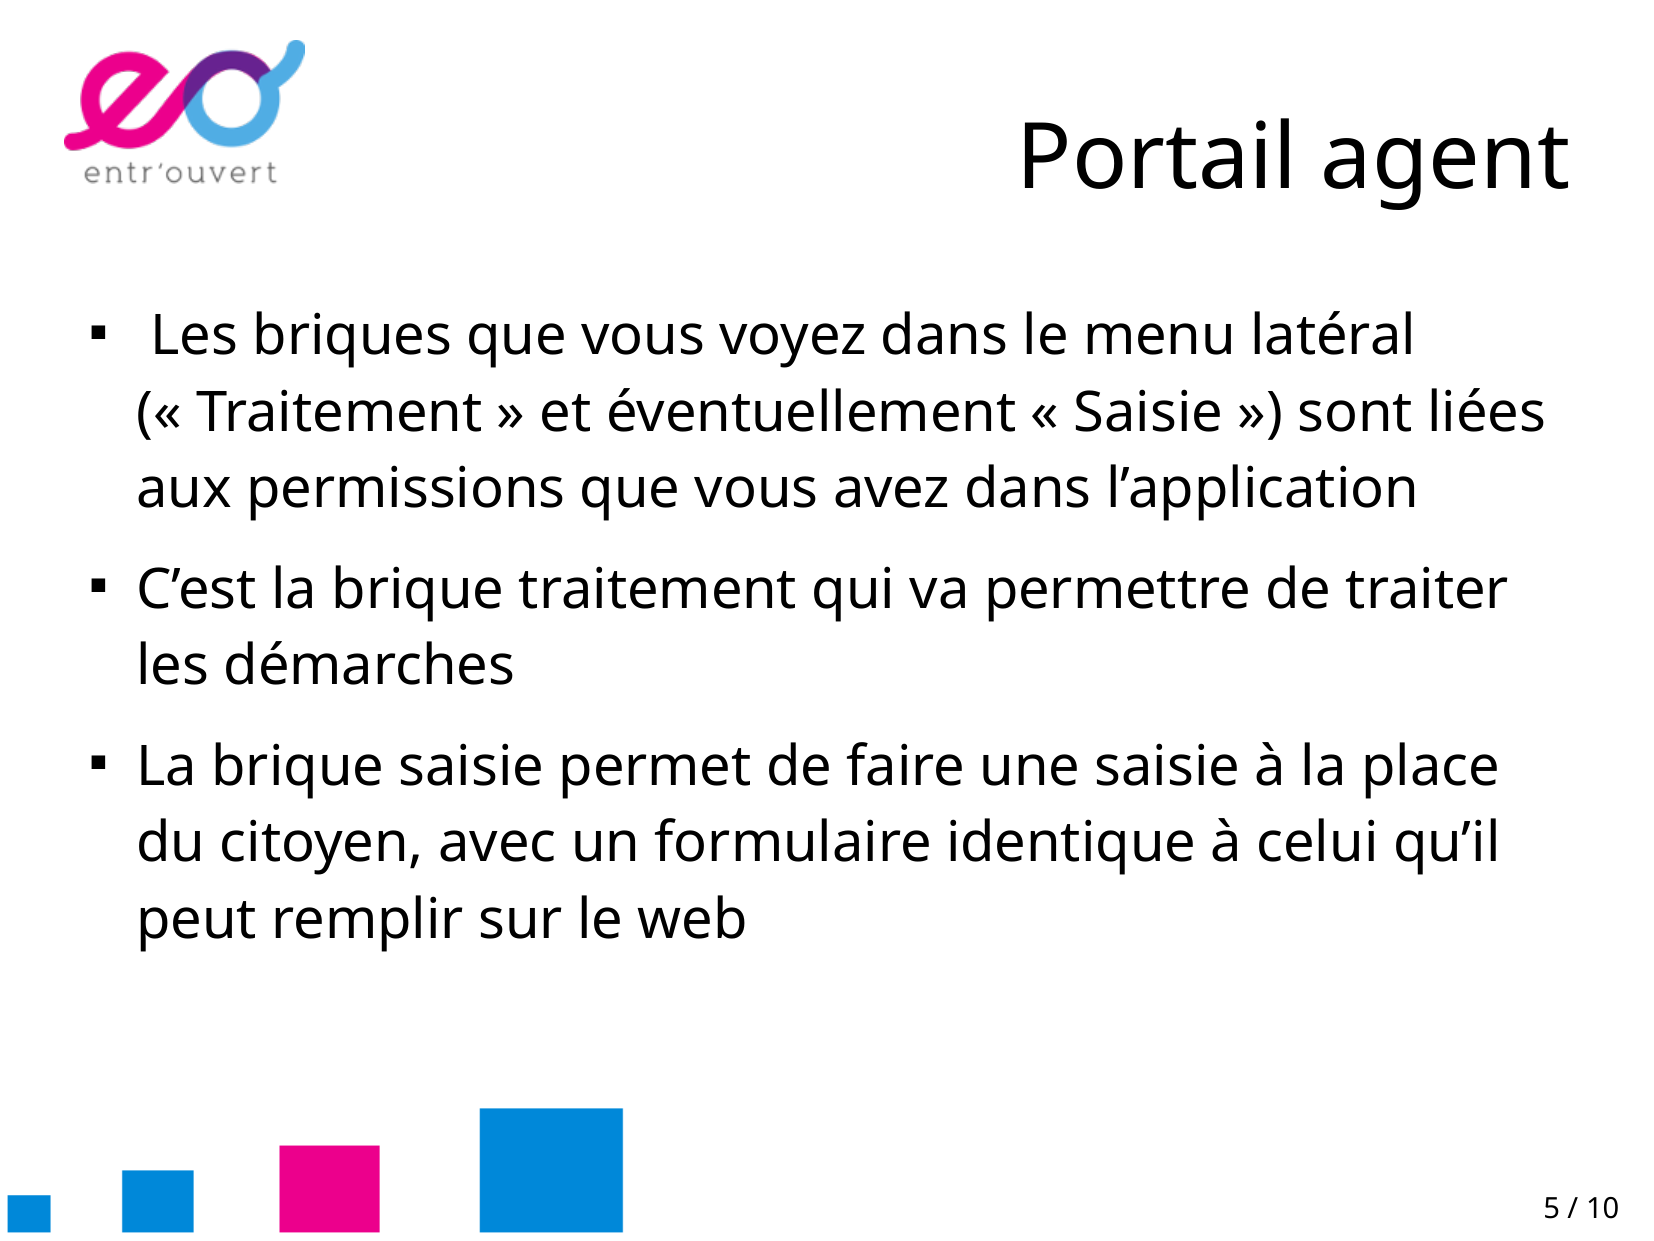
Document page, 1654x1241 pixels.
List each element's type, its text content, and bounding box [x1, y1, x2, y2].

picture [64, 40, 305, 184]
title Portail agent [354, 49, 1571, 257]
list Les briques que vous voyez dans le menu latéral (« Traitement » et éventuellement « Saisie ») sont liées aux permissions que vous avez dans l’application C’est la brique traitement qui va permettre de traiter les démarches La brique saisie permet de faire une saisie à la place du citoyen, avec un formulaire identique à celui qu’il peut remplir sur le web [76, 295, 1565, 1015]
picture [5, 1106, 626, 1235]
